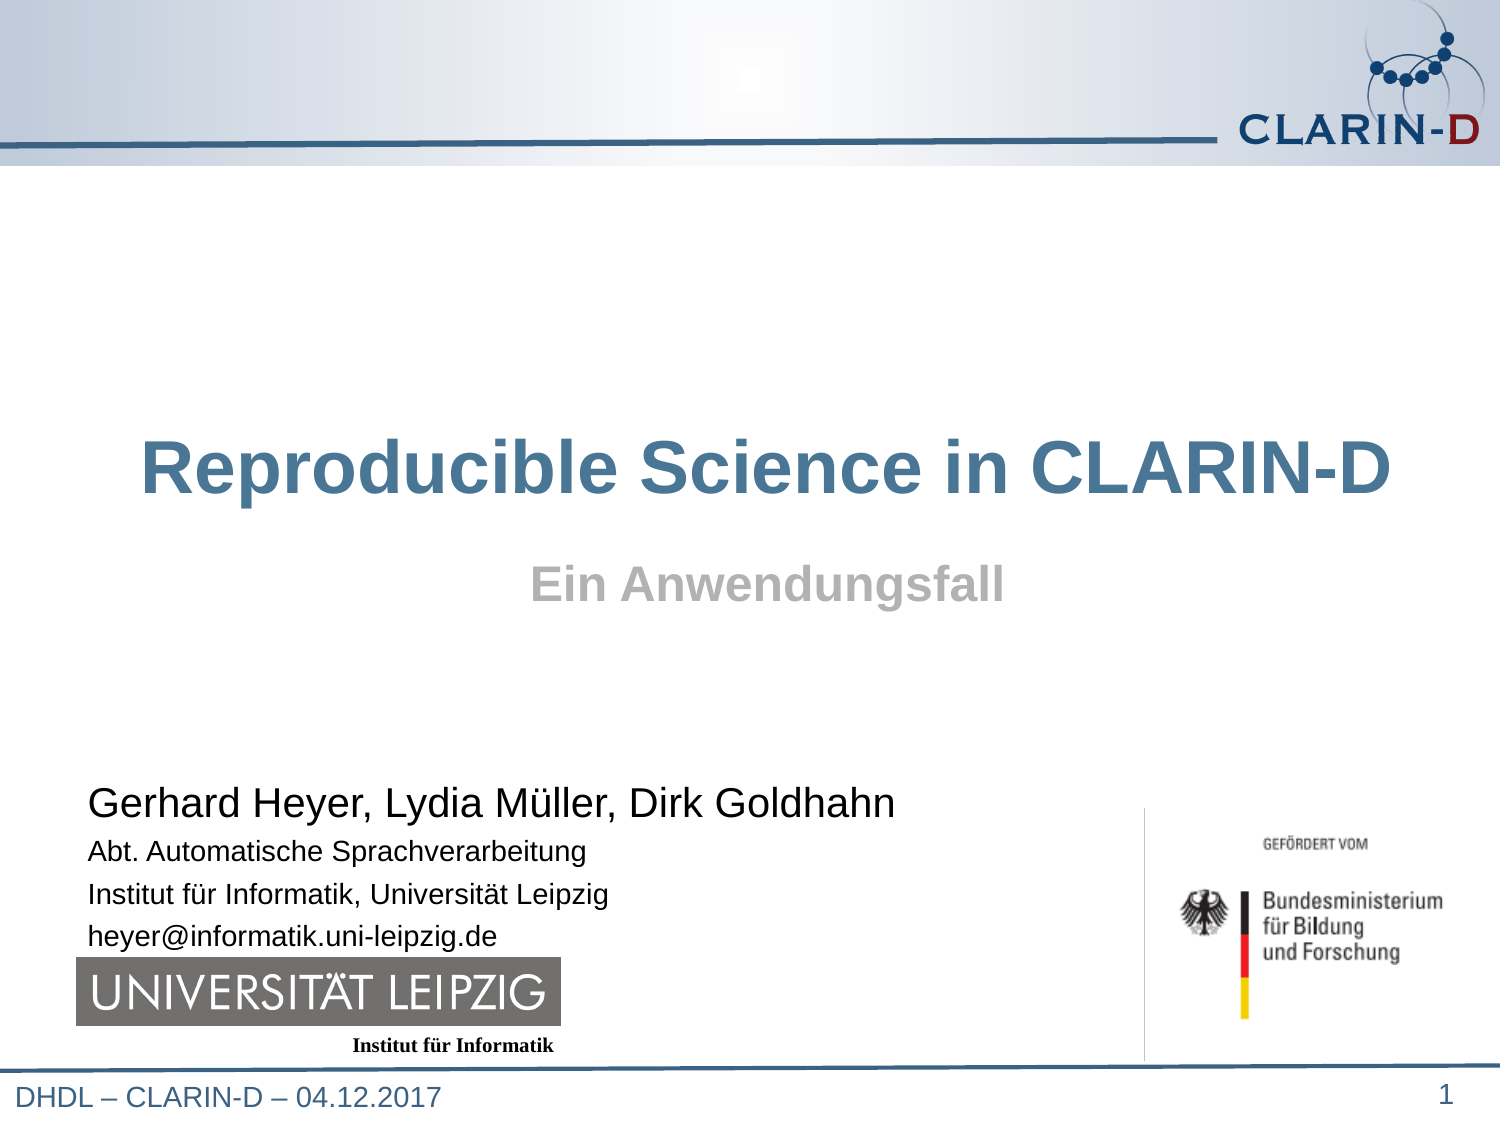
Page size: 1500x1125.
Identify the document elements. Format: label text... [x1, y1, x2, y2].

text_box Reproducible Science in CLARIN-D [124, 425, 1425, 502]
text_box Ein Anwendungsfall [125, 543, 1426, 621]
picture [76, 957, 561, 1026]
picture [0, 0, 1500, 166]
text_box Gerhard Heyer, Lydia Müller, Dirk Goldhahn Abt. Automatische Sprachverarbeitung Institut für Informatik, Universität Leipzig heyer@informatik.uni-leipzig.de [87, 767, 1152, 945]
text_box <number> [1423, 1067, 1500, 1113]
picture [1143, 808, 1500, 1061]
text_box Institut für Informatik [323, 1025, 578, 1063]
